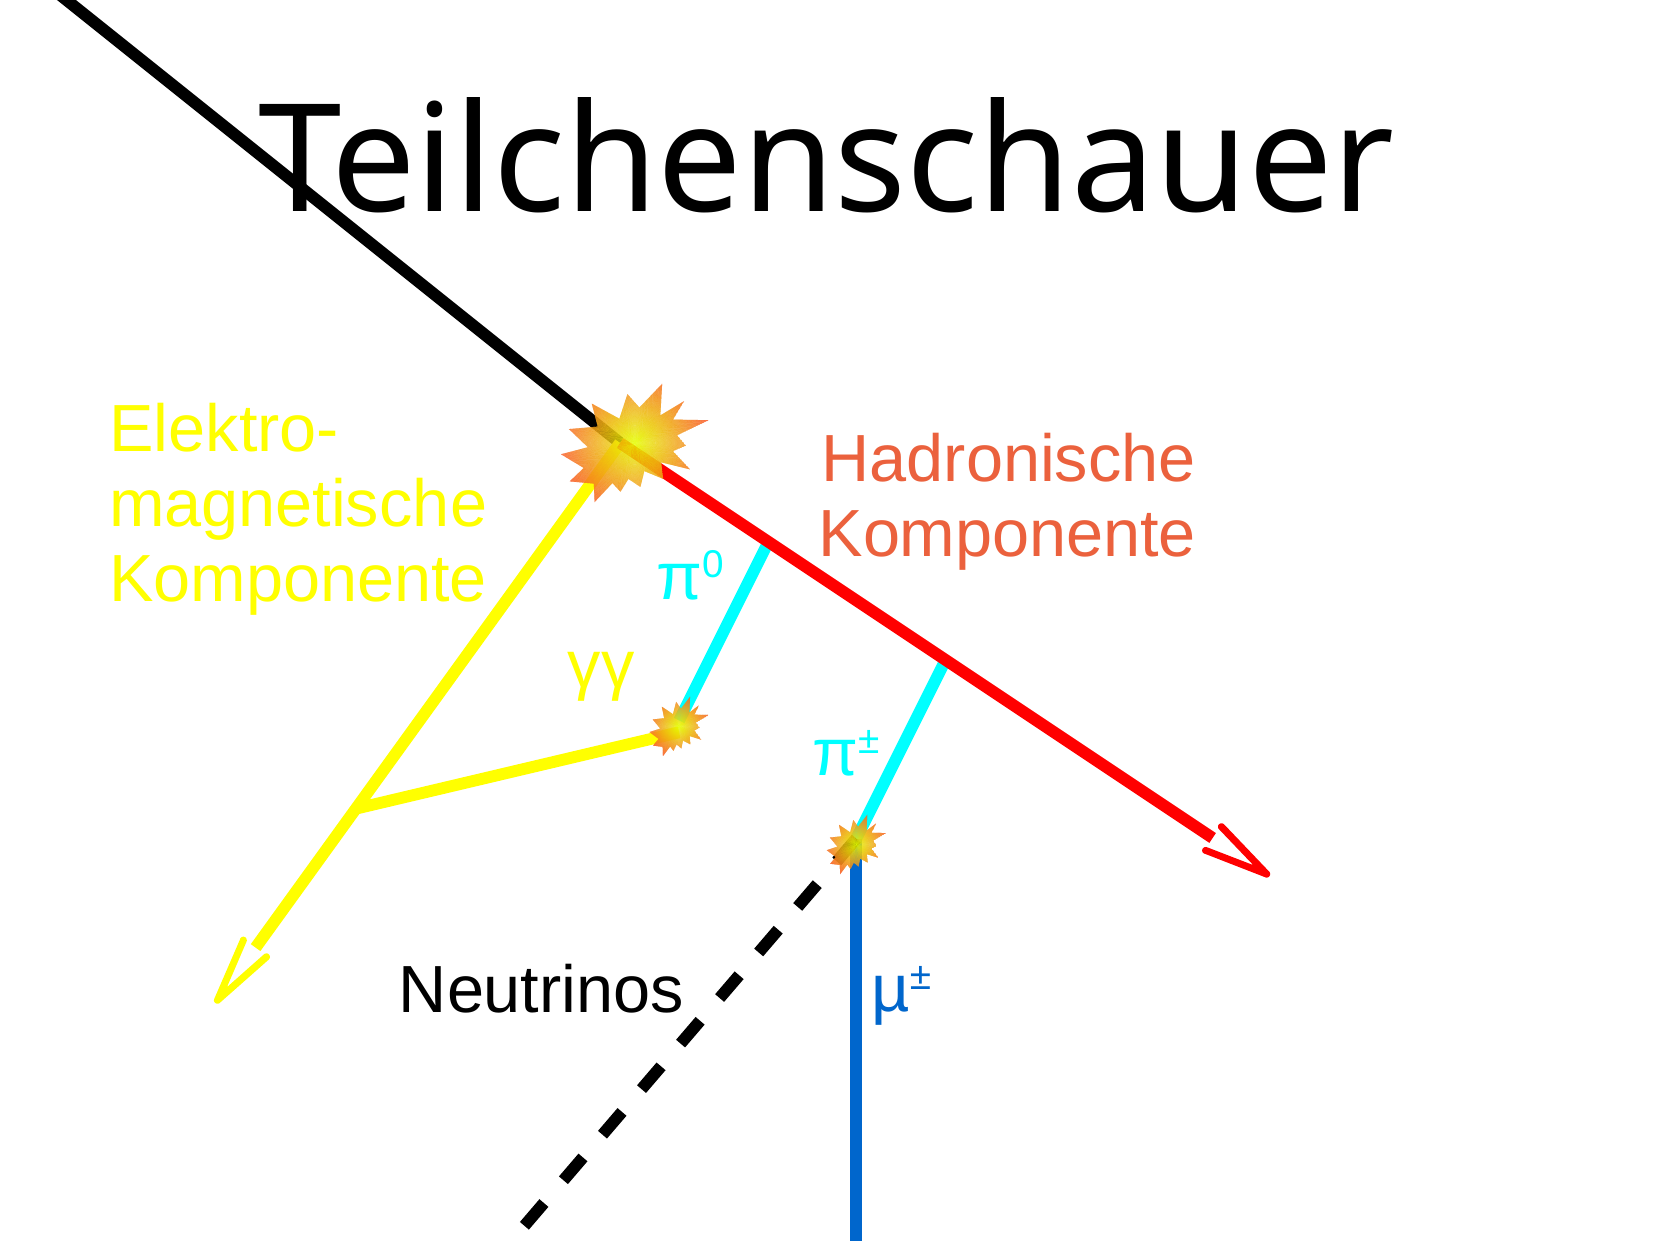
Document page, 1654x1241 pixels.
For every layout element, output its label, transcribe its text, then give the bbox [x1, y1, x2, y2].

text_box µ± [856, 943, 946, 1034]
text_box Hadronische Komponente [803, 413, 1211, 578]
text_box Elektro- magnetische Komponente [94, 383, 502, 623]
text_box π± [797, 707, 895, 798]
text_box [649, 696, 709, 756]
title Teilchenschauer [82, 49, 376, 257]
text_box π0 [641, 531, 739, 622]
text_box γγ [552, 620, 650, 710]
text_box [561, 383, 709, 503]
text_box [826, 814, 886, 875]
title Teilchenschauer [139, 49, 1571, 257]
text_box Neutrinos [383, 944, 699, 1035]
